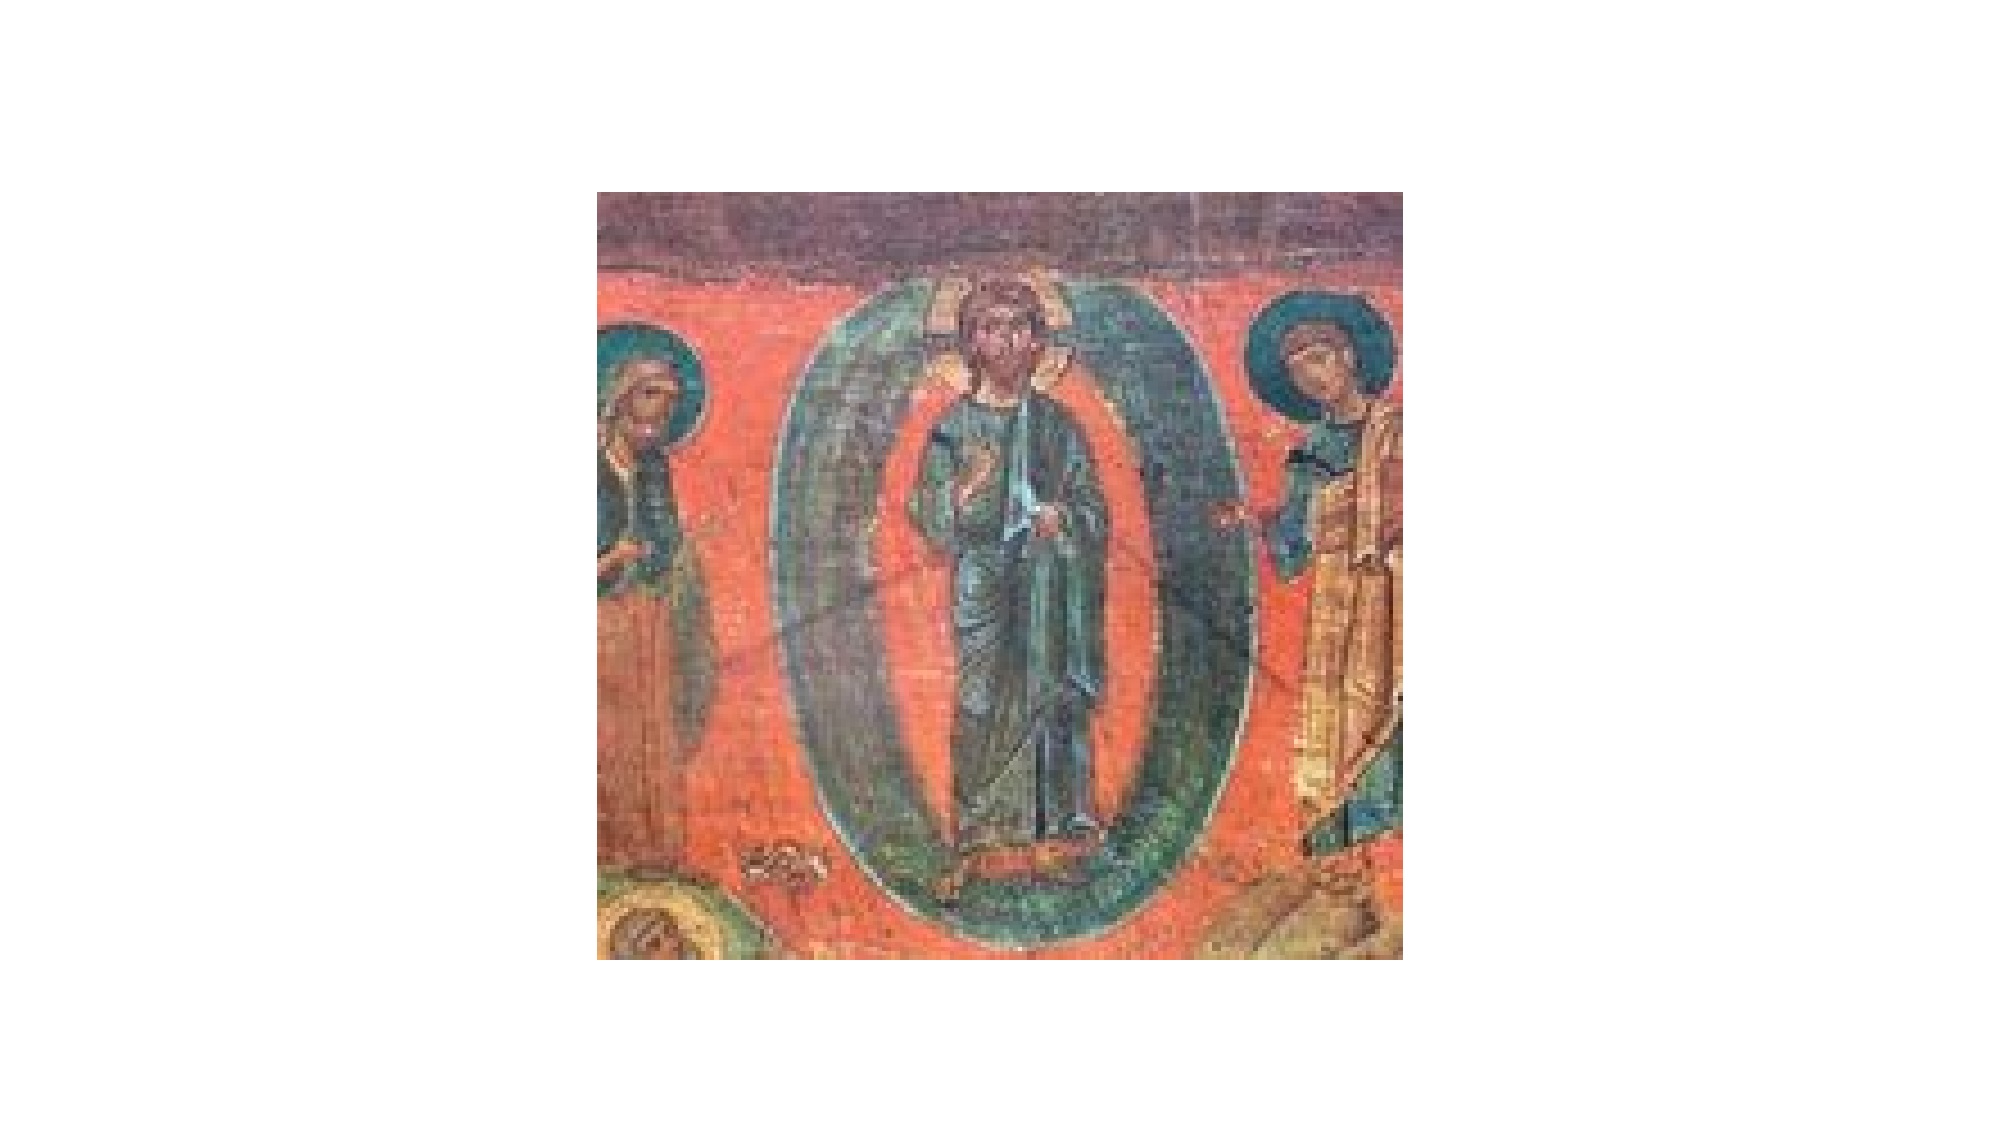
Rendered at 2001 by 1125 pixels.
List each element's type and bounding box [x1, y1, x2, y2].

picture [597, 192, 1403, 960]
